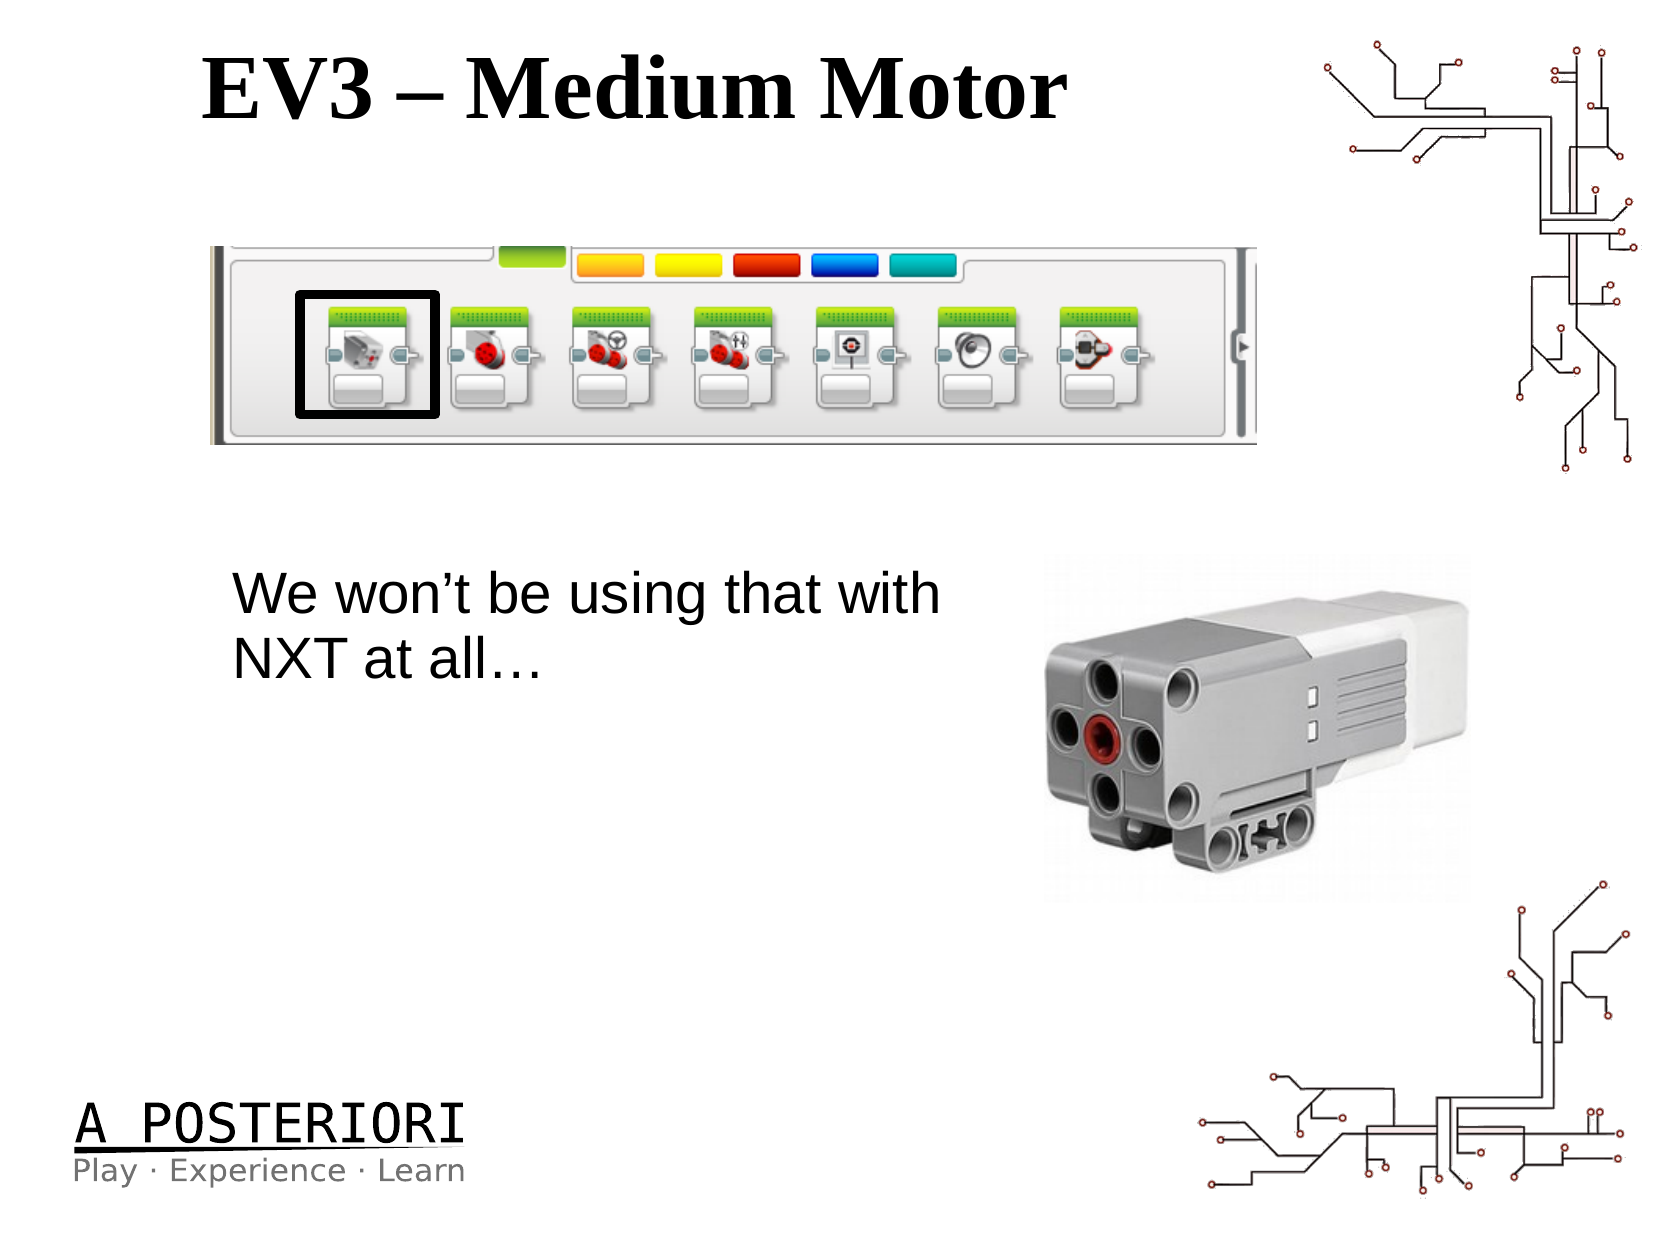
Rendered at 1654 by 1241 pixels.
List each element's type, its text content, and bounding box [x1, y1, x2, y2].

picture [210, 246, 1257, 445]
picture [73, 1101, 466, 1189]
picture [1305, 35, 1643, 496]
title EV3 – Medium Motor [11, 0, 1261, 190]
text_box We won’t be using that with NXT at all… [217, 553, 1028, 1020]
picture [1044, 554, 1636, 1201]
